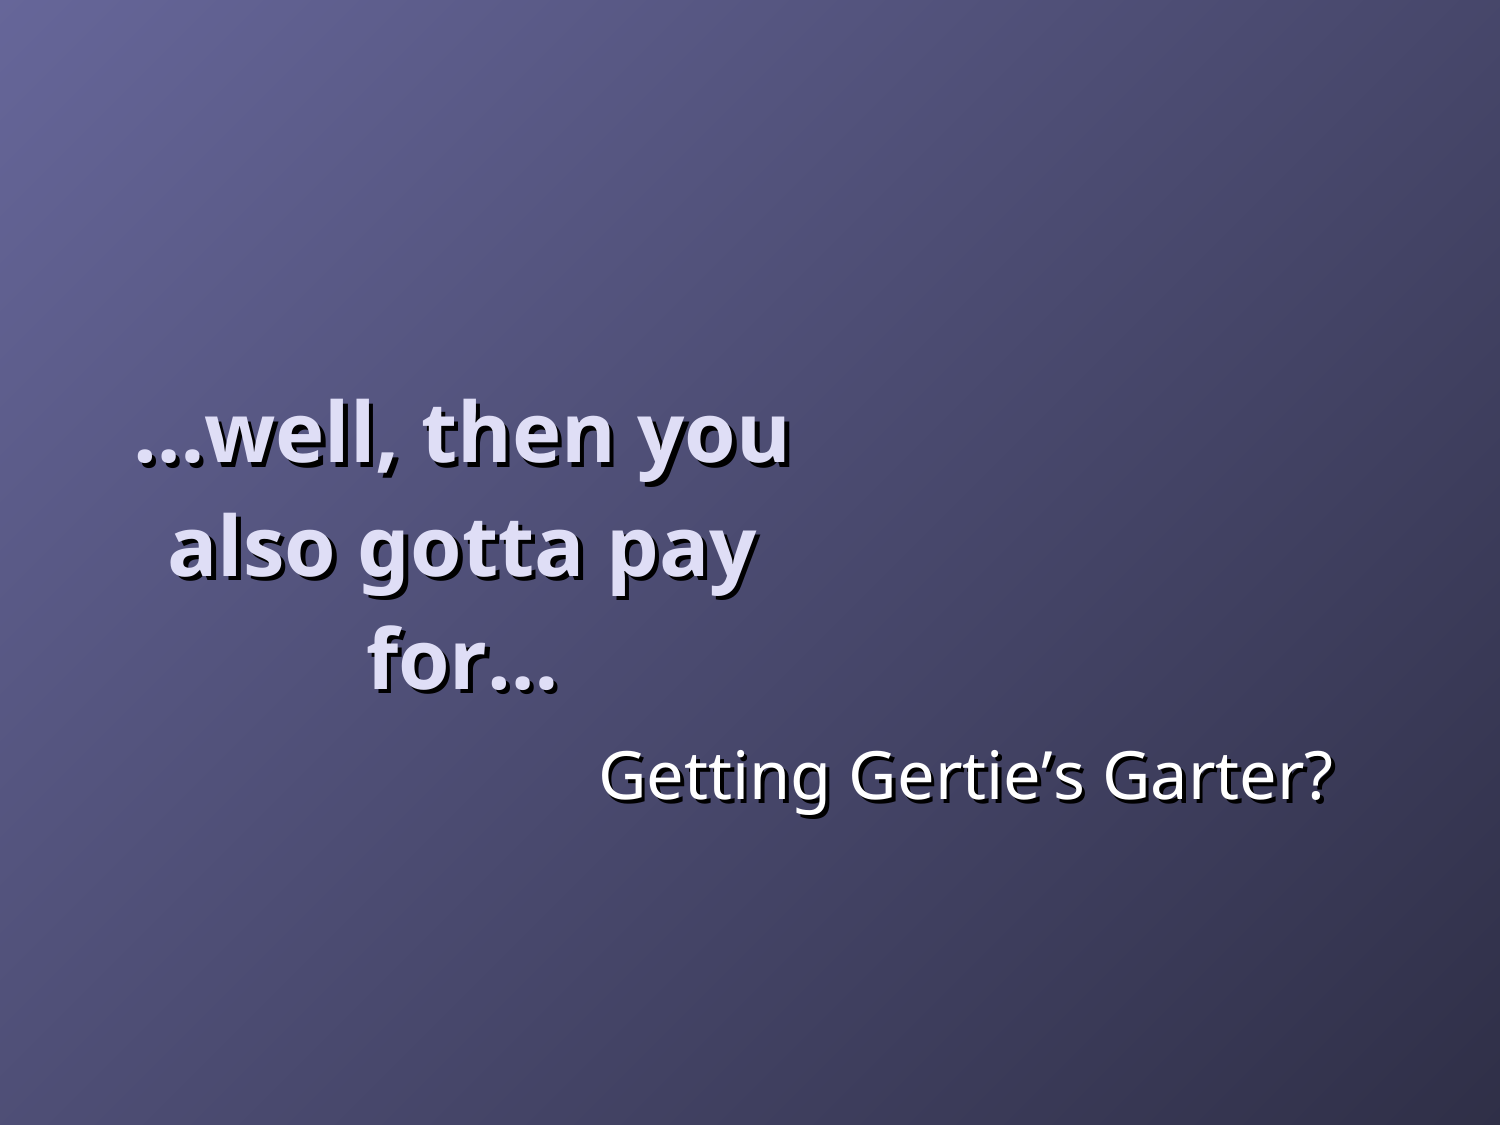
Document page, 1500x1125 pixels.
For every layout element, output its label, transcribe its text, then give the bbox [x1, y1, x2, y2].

text_box Getting Gertie’s Garter? [450, 725, 1500, 1013]
title …well, then you also gotta pay for… [62, 386, 863, 702]
